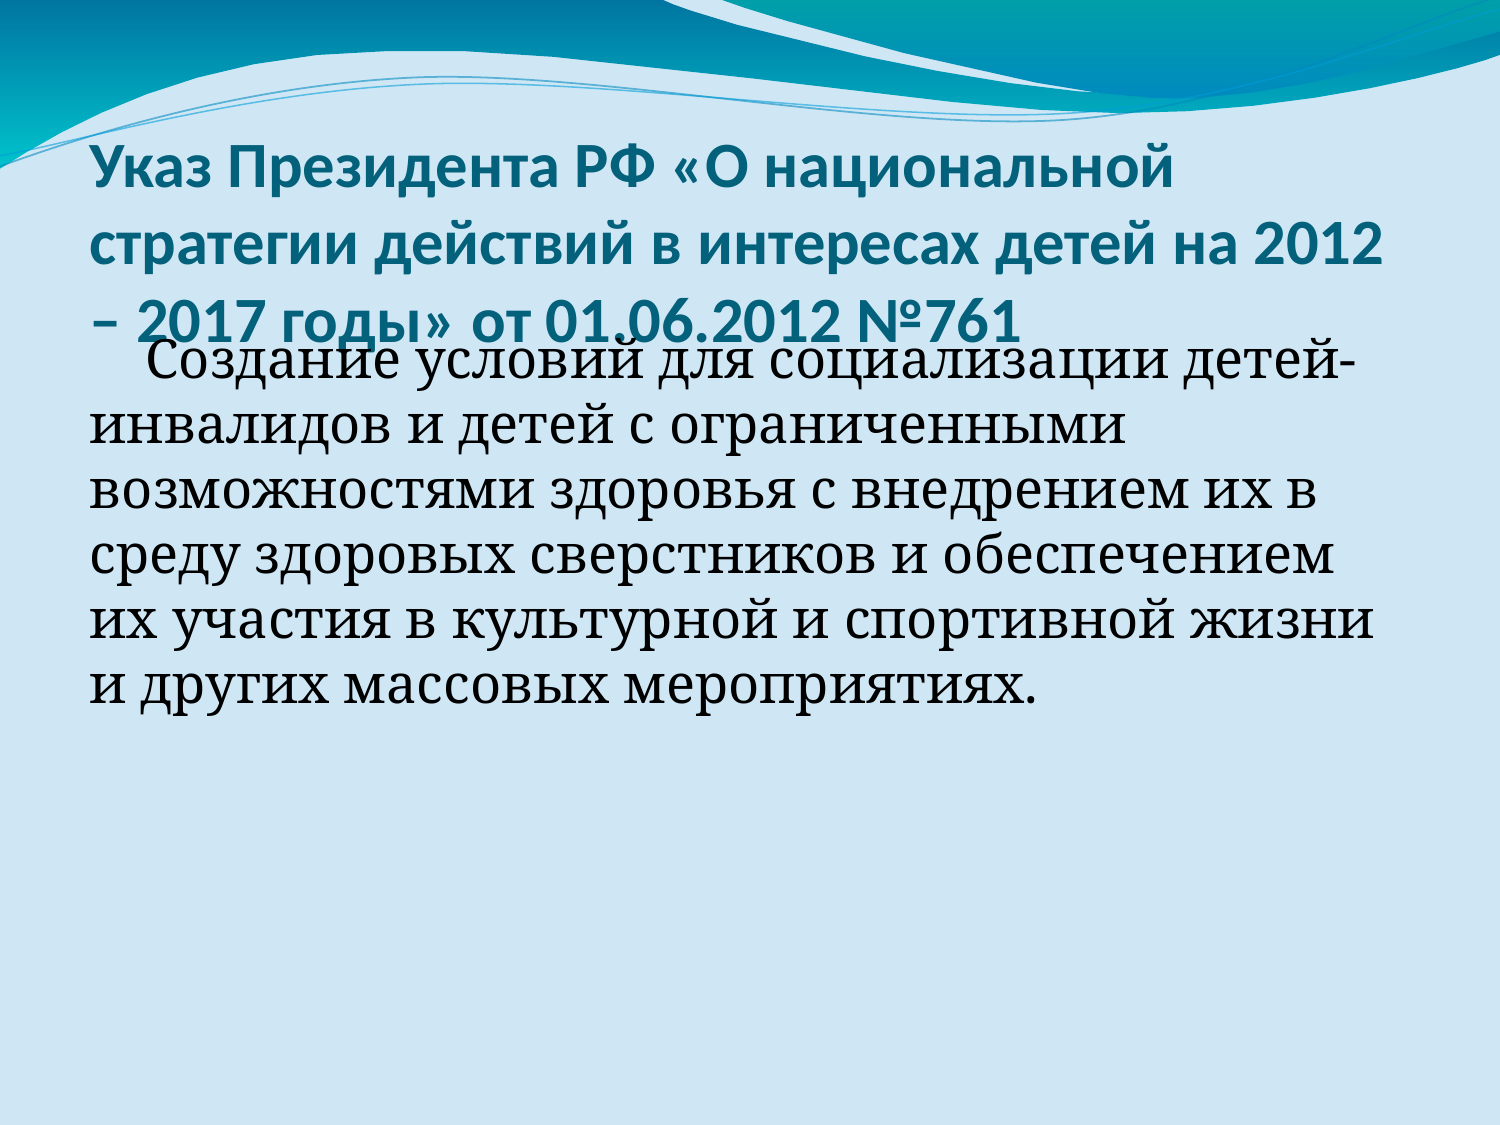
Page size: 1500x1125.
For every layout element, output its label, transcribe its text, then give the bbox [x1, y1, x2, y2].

list Создание условий для социализации детей-инвалидов и детей с ограниченными возможностями здоровья с внедрением их в среду здоровых сверстников и обеспечением их участия в культурной и спортивной жизни и других массовых мероприятиях. [75, 317, 1425, 1038]
title Указ Президента РФ «О национальной стратегии действий в интересах детей на 2012 – 2017 годы» от 01.06.2012 №761 [75, 115, 1425, 303]
